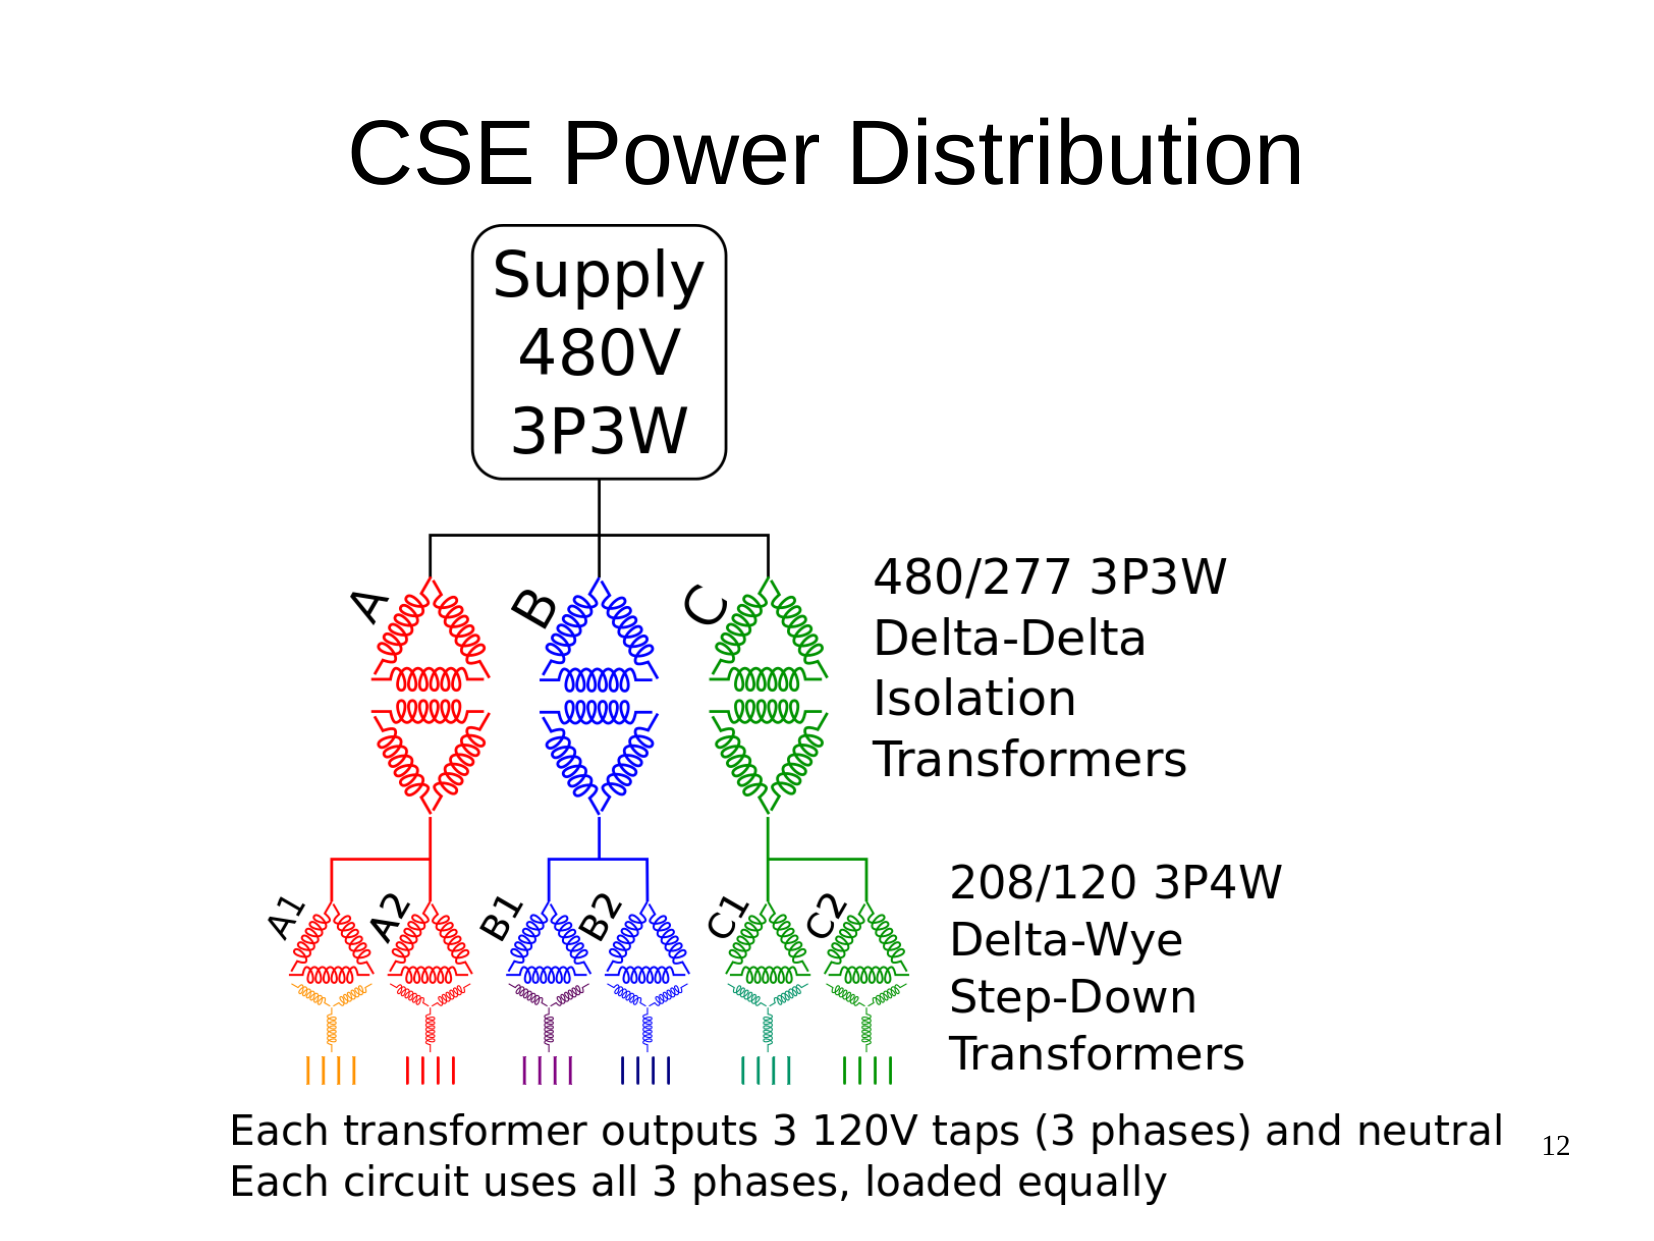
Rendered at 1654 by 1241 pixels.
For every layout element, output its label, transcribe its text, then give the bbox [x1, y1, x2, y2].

title CSE Power Distribution [82, 56, 1571, 250]
picture [233, 224, 1501, 1205]
